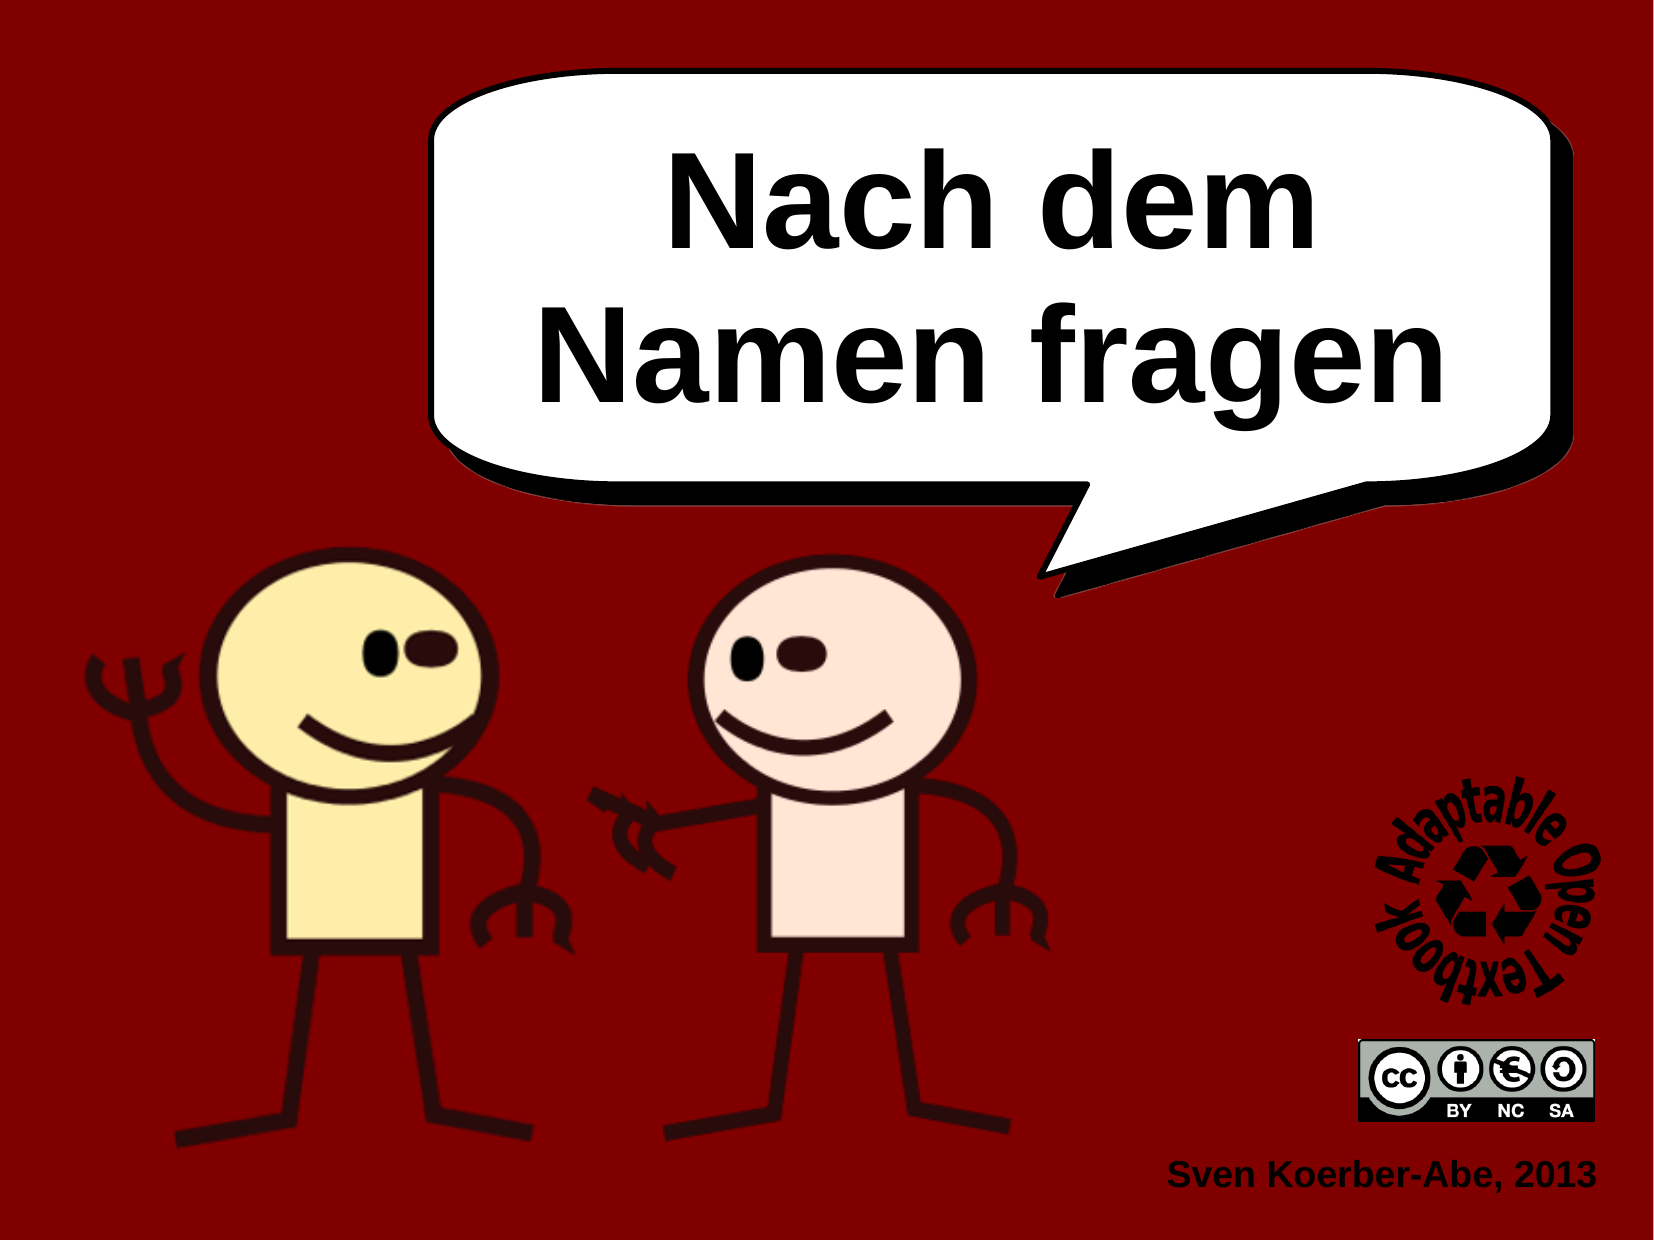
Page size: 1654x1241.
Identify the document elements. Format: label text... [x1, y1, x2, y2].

picture [1370, 773, 1607, 1010]
picture [59, 544, 1052, 1151]
text_box Sven Koerber-Abe, 2013 [1104, 1145, 1613, 1205]
text_box Nach dem Namen fragen [431, 70, 1554, 574]
picture [1358, 1039, 1595, 1123]
